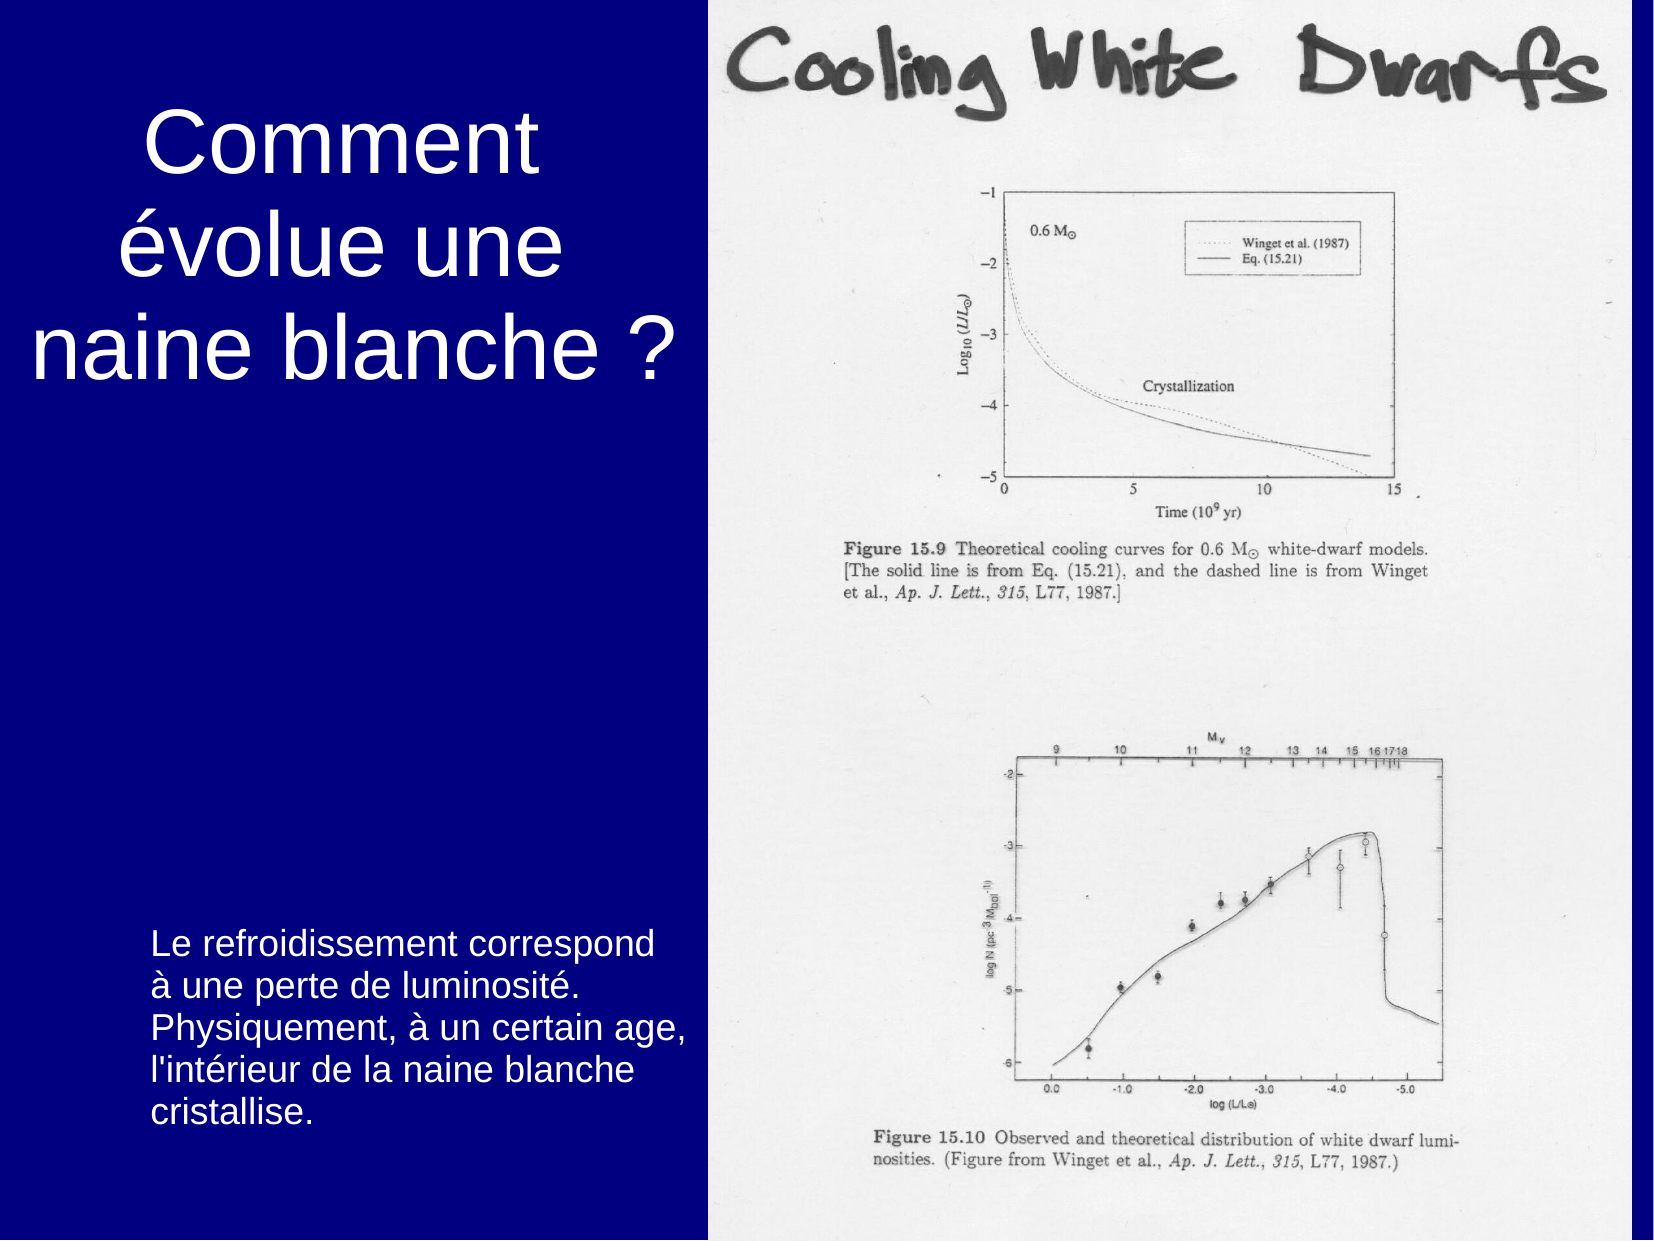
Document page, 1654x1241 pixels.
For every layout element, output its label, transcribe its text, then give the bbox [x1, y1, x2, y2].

picture [708, 0, 1632, 1241]
text_box Le refroidissement correspond à une perte de luminosité. Physiquement, à un certain age, l'intérieur de la naine blanche cristallise. [135, 915, 702, 1183]
title Comment évolue une naine blanche ? [0, 76, 708, 414]
